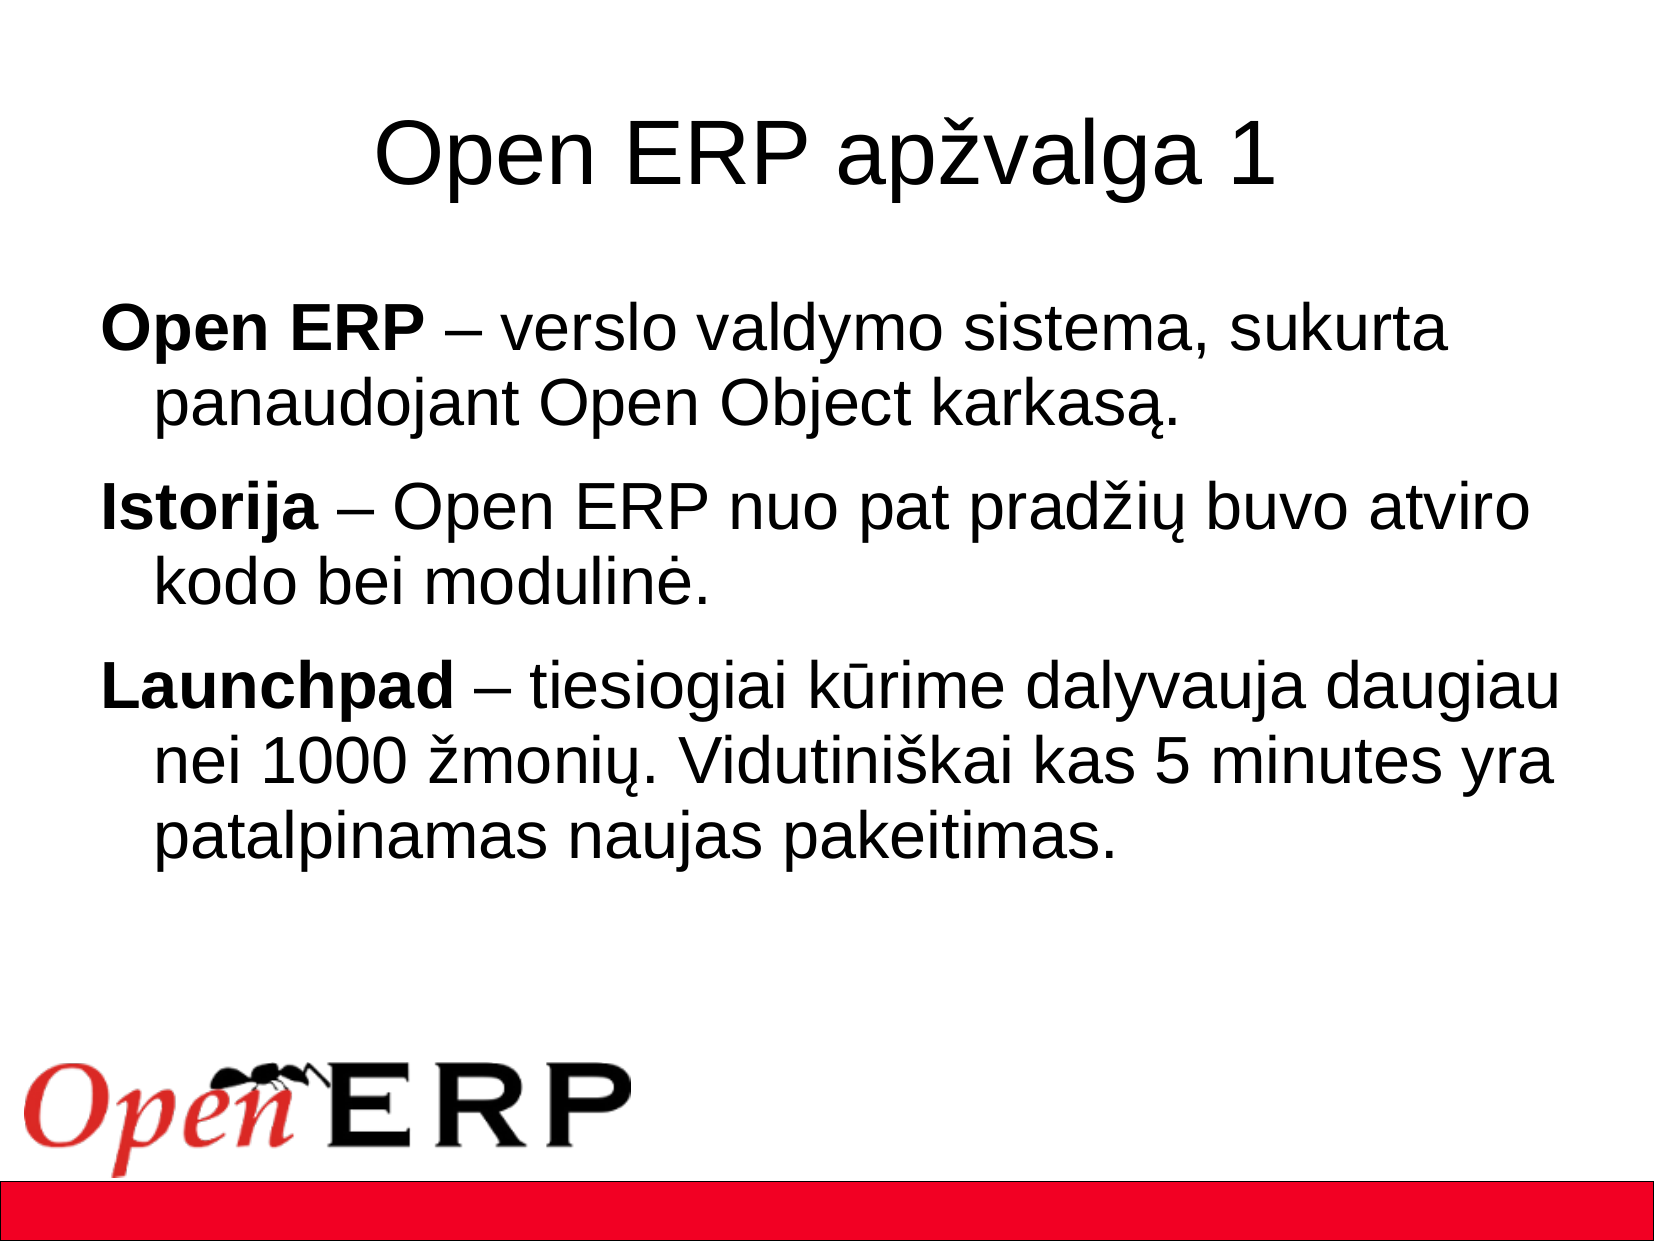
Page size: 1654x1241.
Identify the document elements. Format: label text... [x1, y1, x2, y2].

picture [24, 1062, 631, 1178]
list Open ERP – verslo valdymo sistema, sukurta panaudojant Open Object karkasą. Istorija – Open ERP nuo pat pradžių buvo atviro kodo bei modulinė. Launchpad – tiesiogiai kūrime dalyvauja daugiau nei 1000 žmonių. Vidutiniškai kas 5 minutes yra patalpinamas naujas pakeitimas. [82, 290, 1571, 1094]
title Open ERP apžvalga 1 [82, 56, 1571, 250]
